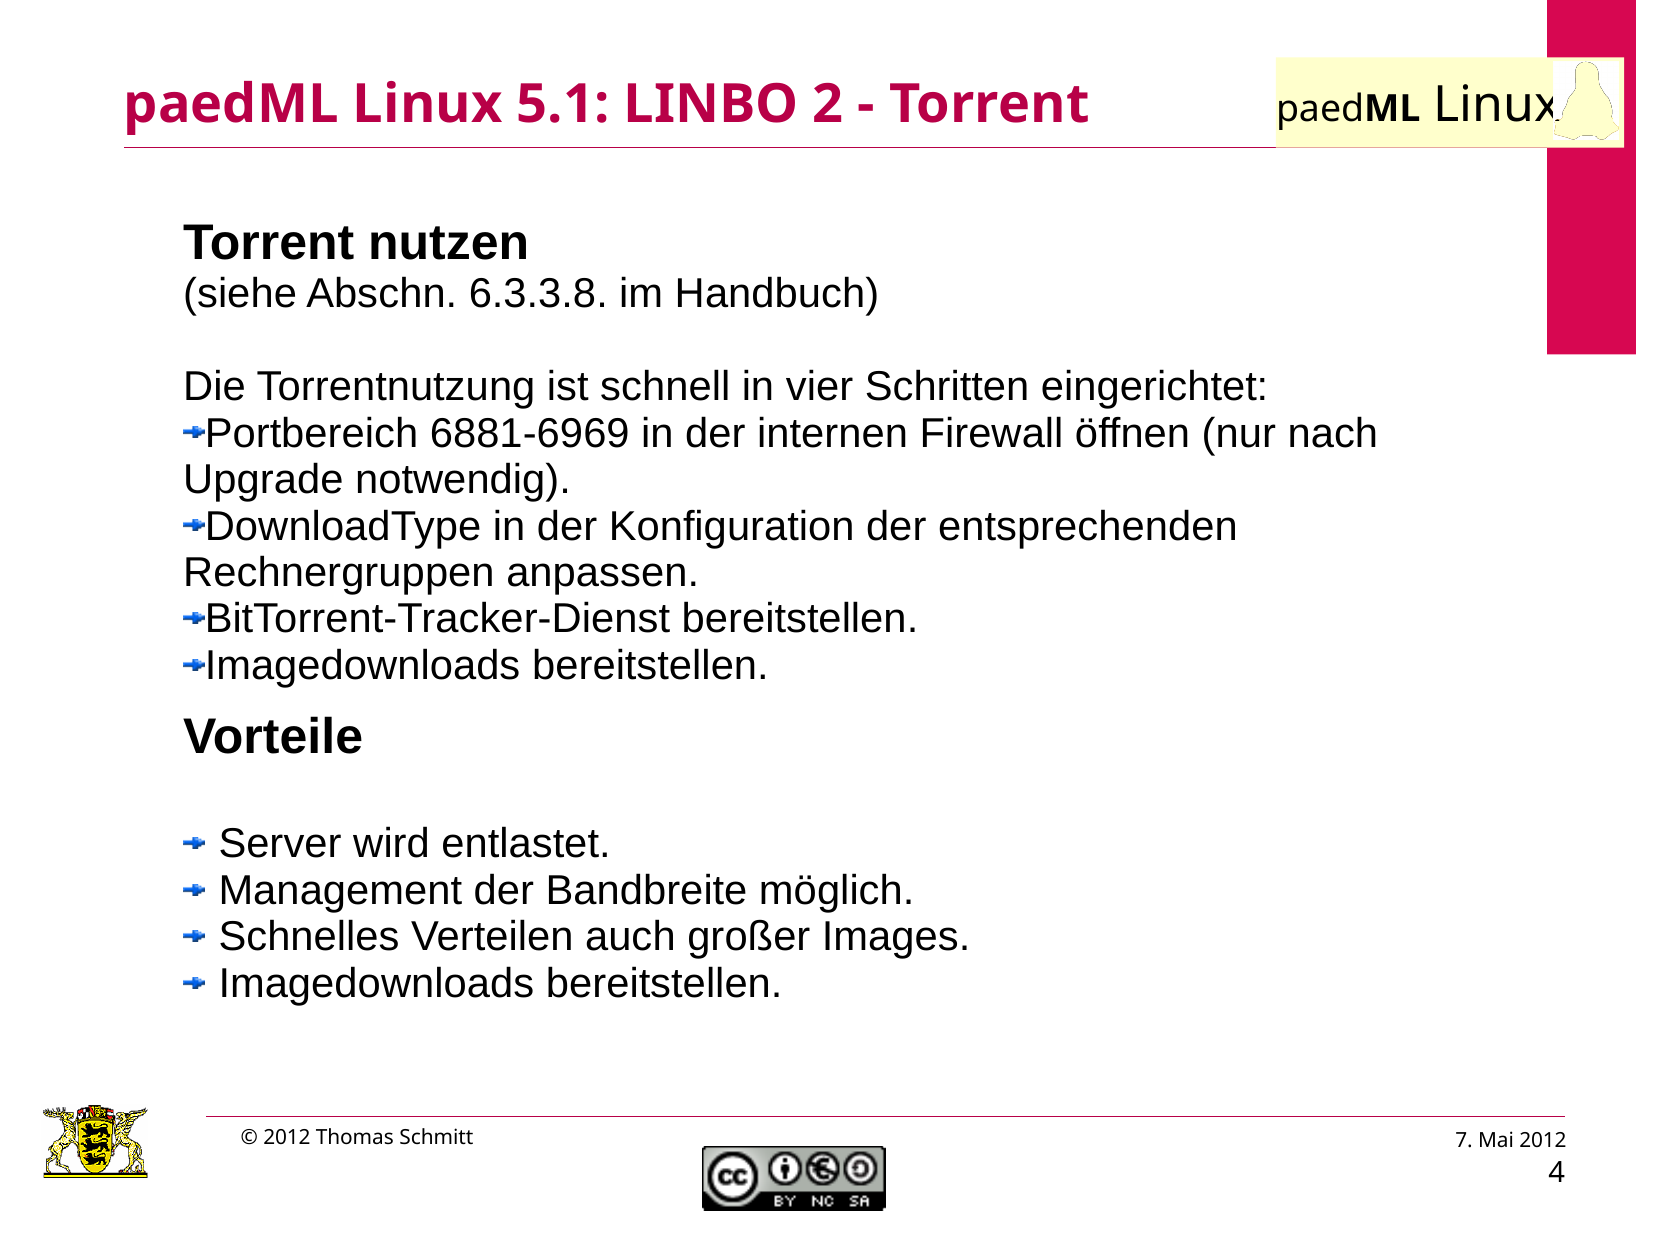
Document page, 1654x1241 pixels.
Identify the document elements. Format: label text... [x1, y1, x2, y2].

subtitle Torrent nutzen (siehe Abschn. 6.3.3.8. im Handbuch) Die Torrentnutzung ist schnell in vier Schritten eingerichtet: Portbereich 6881-6969 in der internen Firewall öffnen (nur nach Upgrade notwendig). DownloadType in der Konfiguration der entsprechenden Rechnergruppen anpassen. BitTorrent-Tracker-Dienst bereitstellen. Imagedownloads bereitstellen. [183, 214, 1477, 689]
picture [702, 1146, 886, 1211]
title paedML Linux 5.1: LINBO 2 - Torrent [124, 69, 1270, 133]
text_box Vorteile Server wird entlastet. Management der Bandbreite möglich. Schnelles Verteilen auch großer Images. Imagedownloads bereitstellen. [183, 708, 1477, 1093]
picture [41, 1104, 148, 1180]
